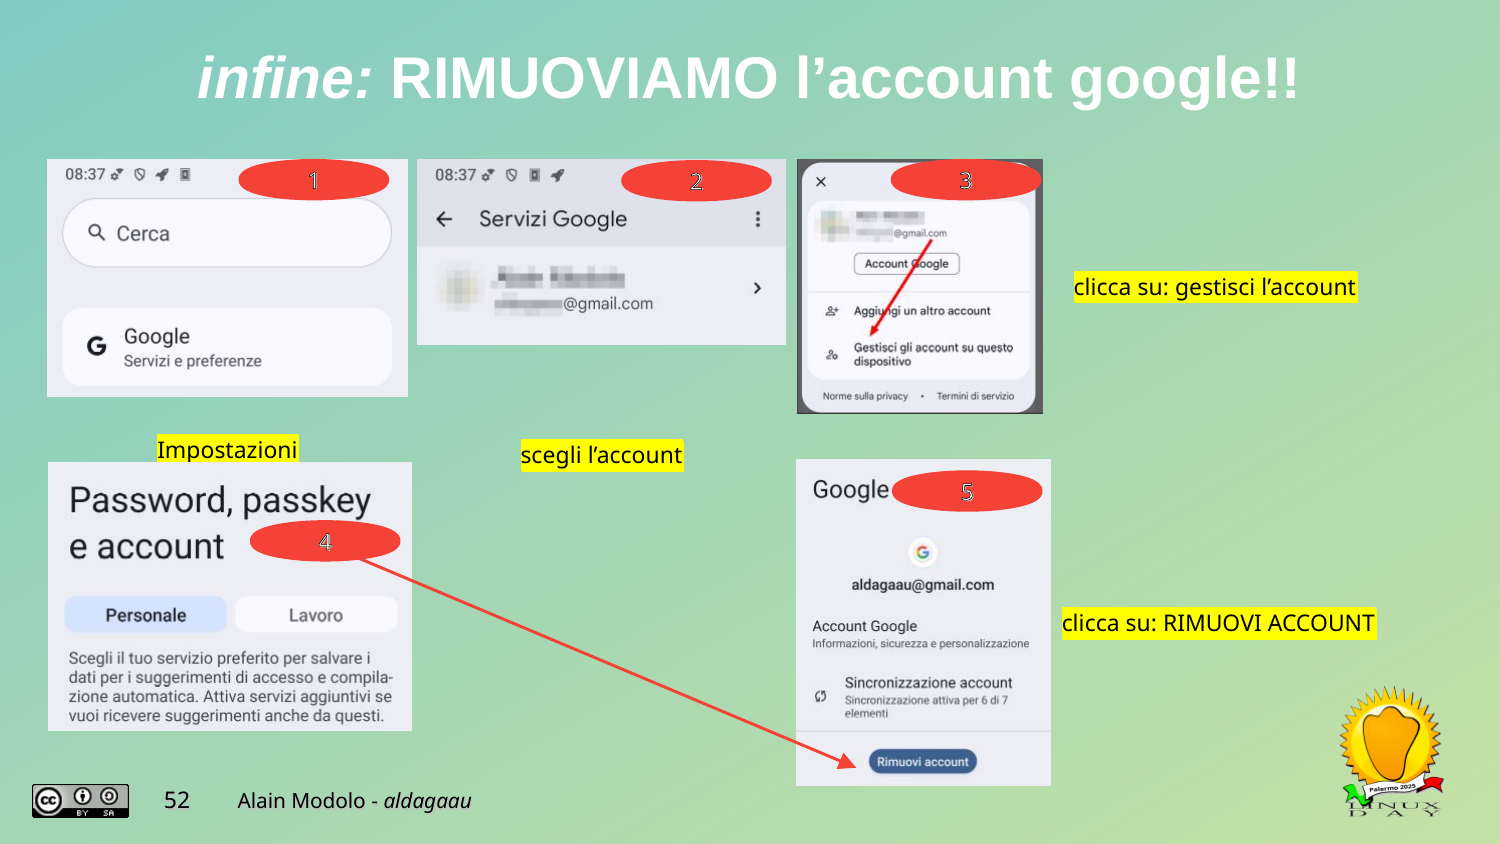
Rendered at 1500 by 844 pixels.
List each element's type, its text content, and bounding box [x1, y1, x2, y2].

title infine: RIMUOVIAMO l’account google!! [159, 0, 1341, 159]
picture [47, 159, 408, 397]
picture [32, 784, 129, 818]
text_box 3 [896, 164, 1036, 195]
text_box 1 [244, 164, 384, 195]
text_box 2 [626, 165, 767, 196]
picture [1233, 670, 1500, 844]
picture [417, 159, 786, 345]
text_box 4 [255, 526, 395, 556]
picture [797, 159, 1043, 414]
text_box 5 [897, 476, 1037, 506]
picture [796, 459, 1051, 786]
picture [48, 462, 412, 731]
